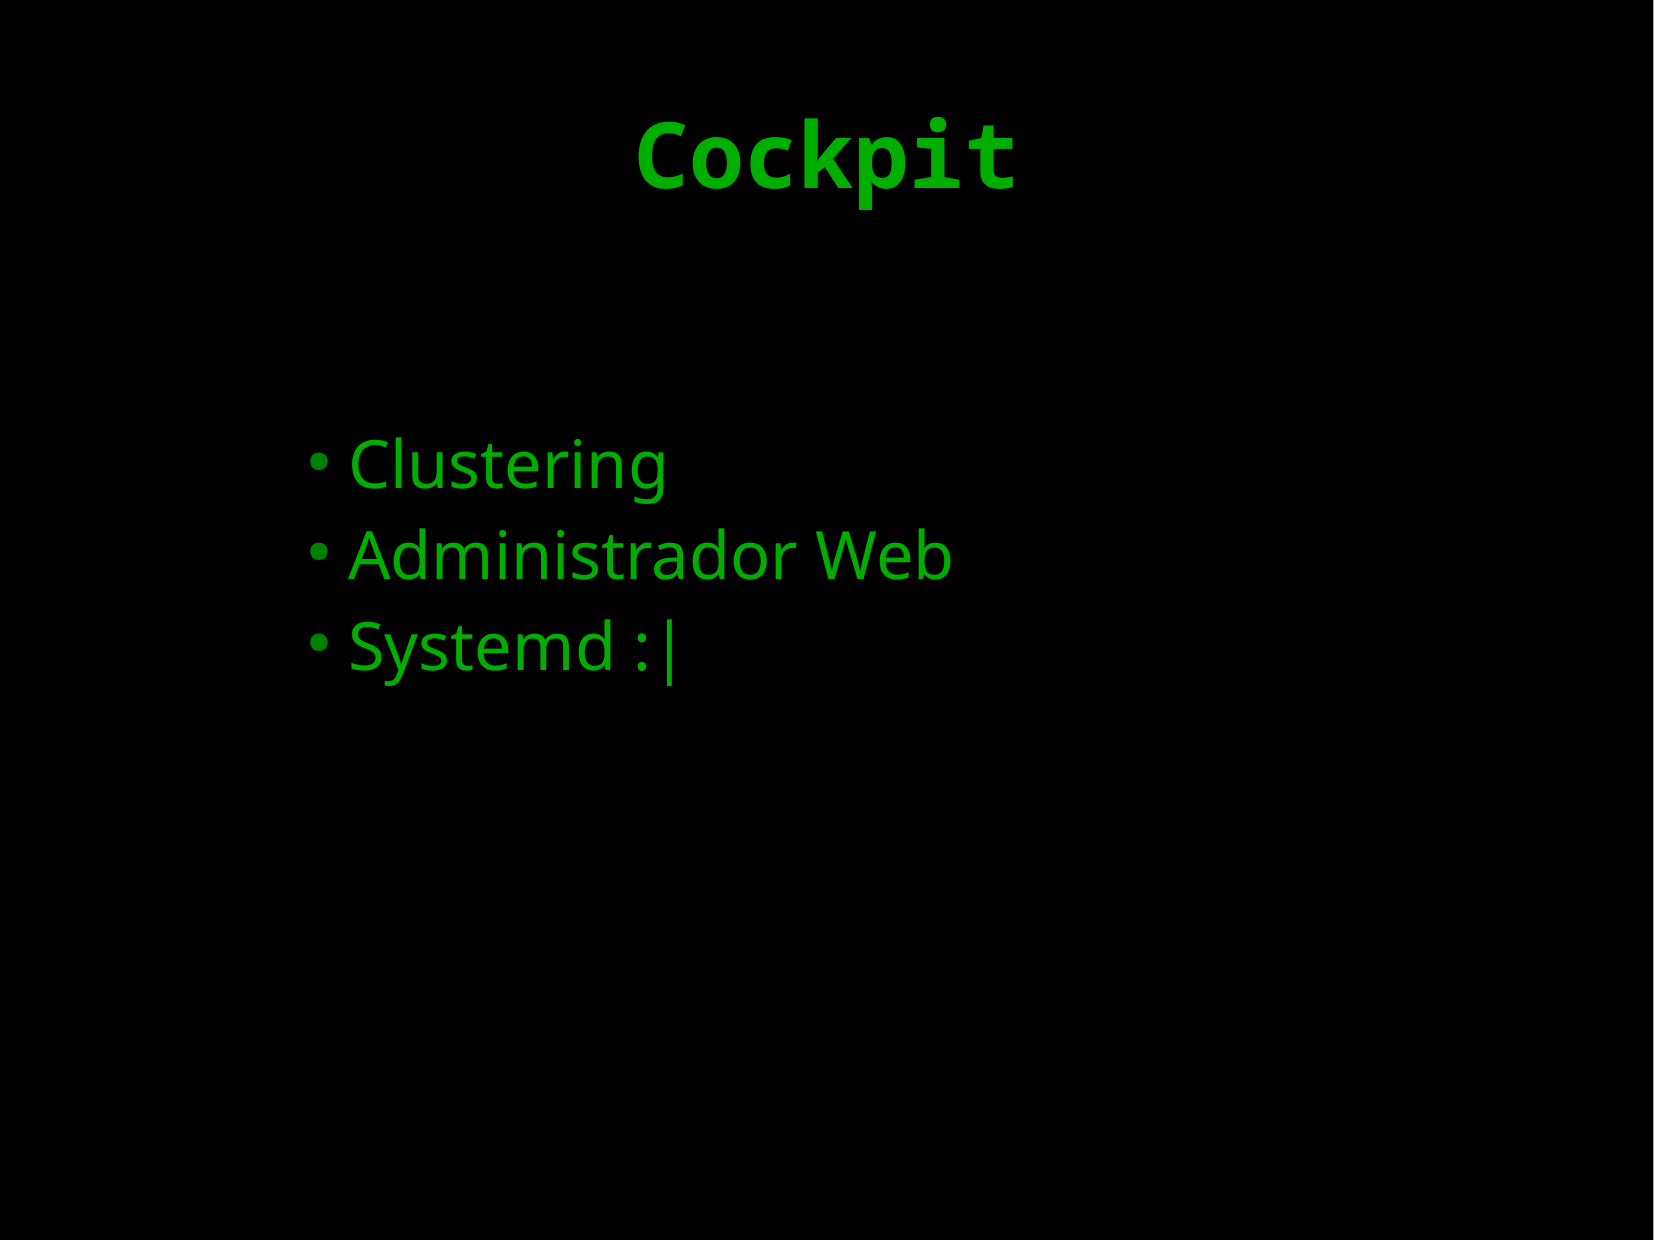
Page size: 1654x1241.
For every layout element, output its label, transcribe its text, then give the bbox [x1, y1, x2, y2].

text_box Clustering Administrador Web Systemd :| [307, 283, 1501, 915]
title Cockpit [82, 49, 1571, 257]
